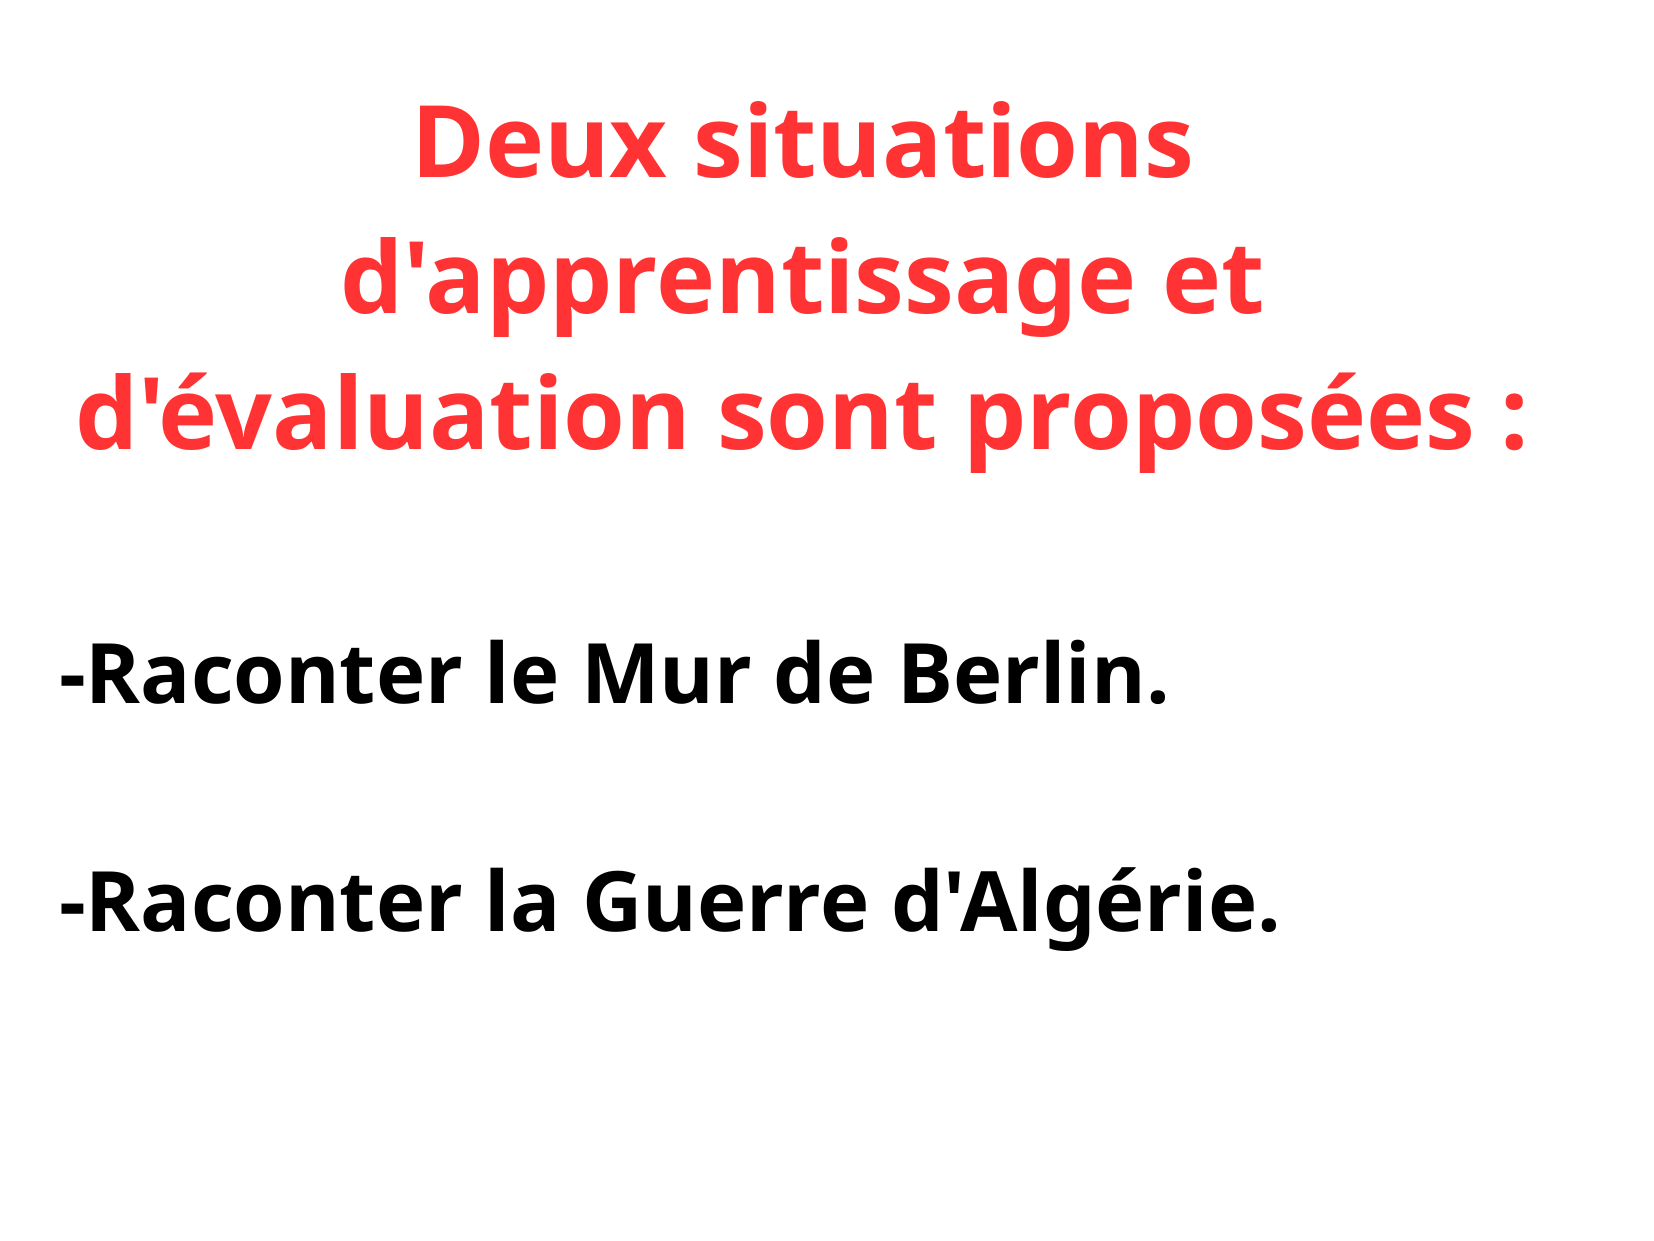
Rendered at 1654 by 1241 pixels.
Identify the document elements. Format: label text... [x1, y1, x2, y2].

subtitle Deux situations d'apprentissage et d'évaluation sont proposées : -Raconter le Mur de Berlin. -Raconter la Guerre d'Algérie. [59, 57, 1548, 1196]
